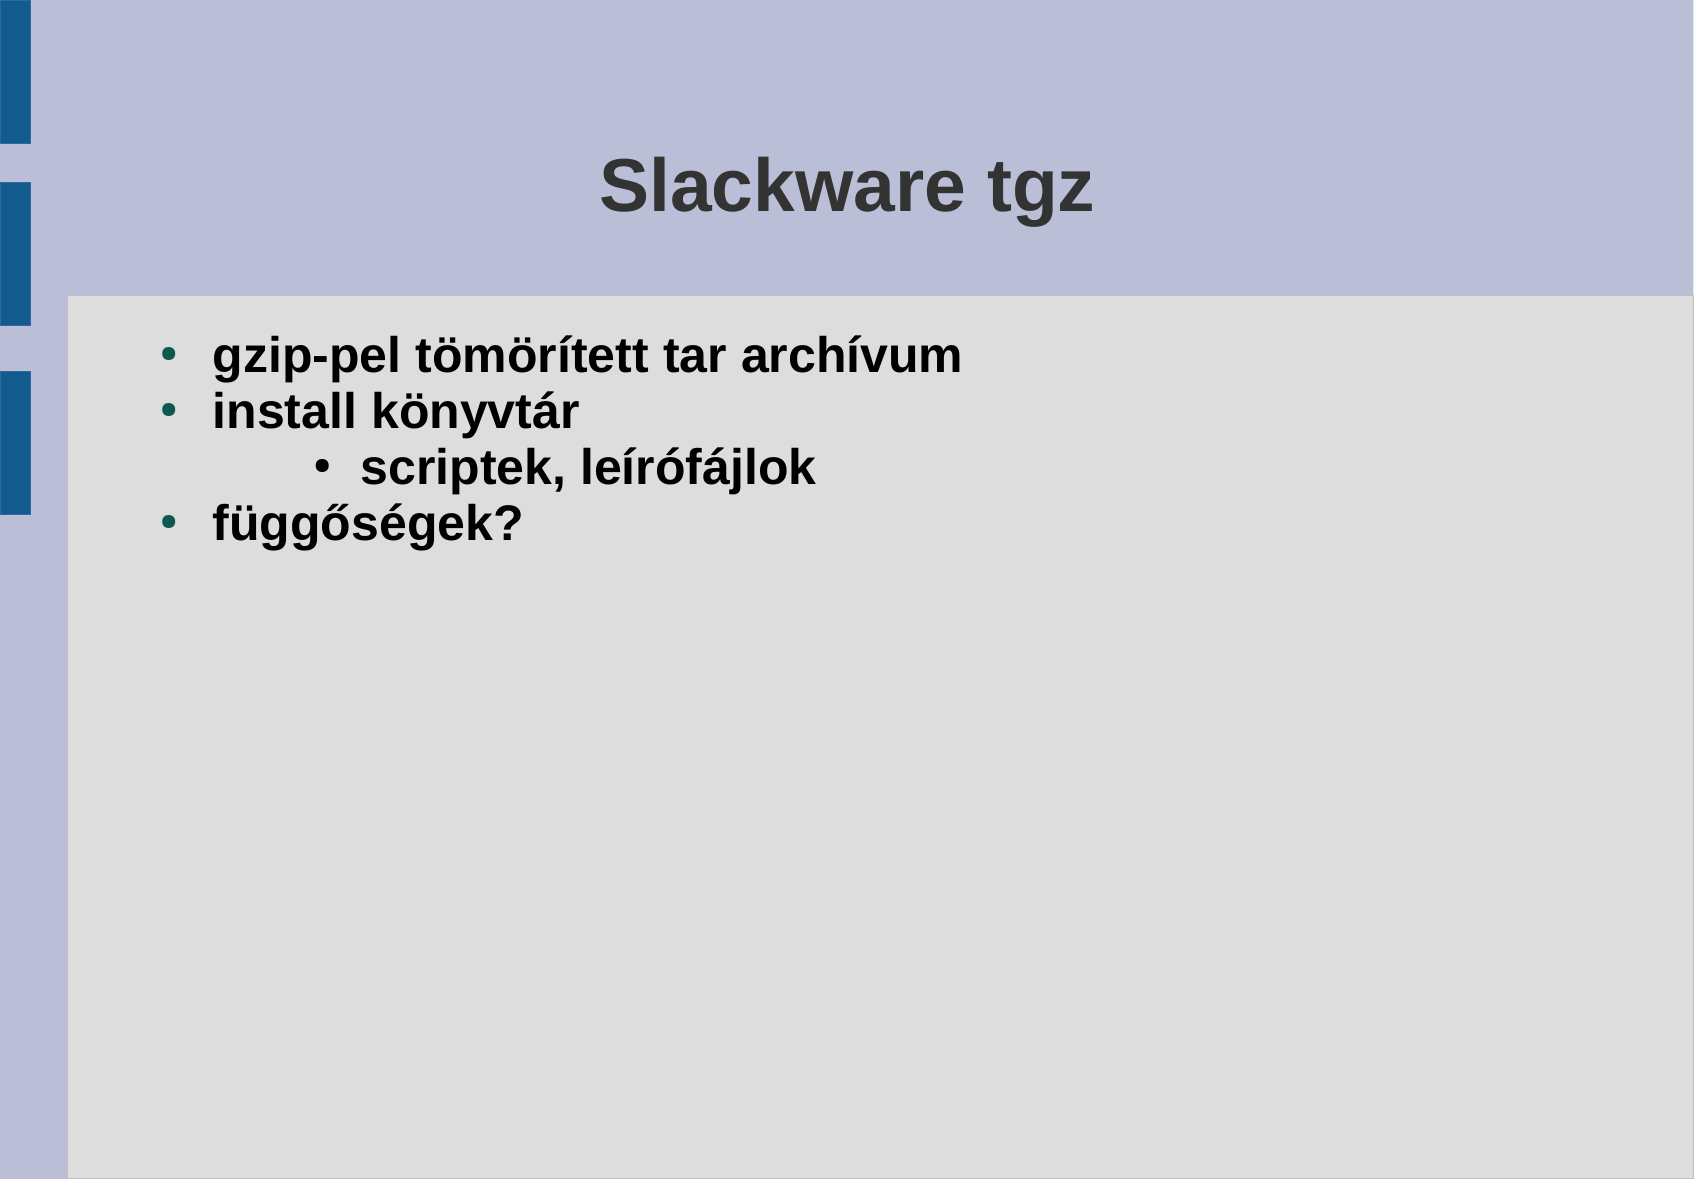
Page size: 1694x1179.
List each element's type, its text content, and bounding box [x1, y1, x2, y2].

list gzip-pel tömörített tar archívum install könyvtár scriptek, leírófájlok függőségek? [124, 327, 1571, 1071]
title Slackware tgz [124, 86, 1571, 284]
